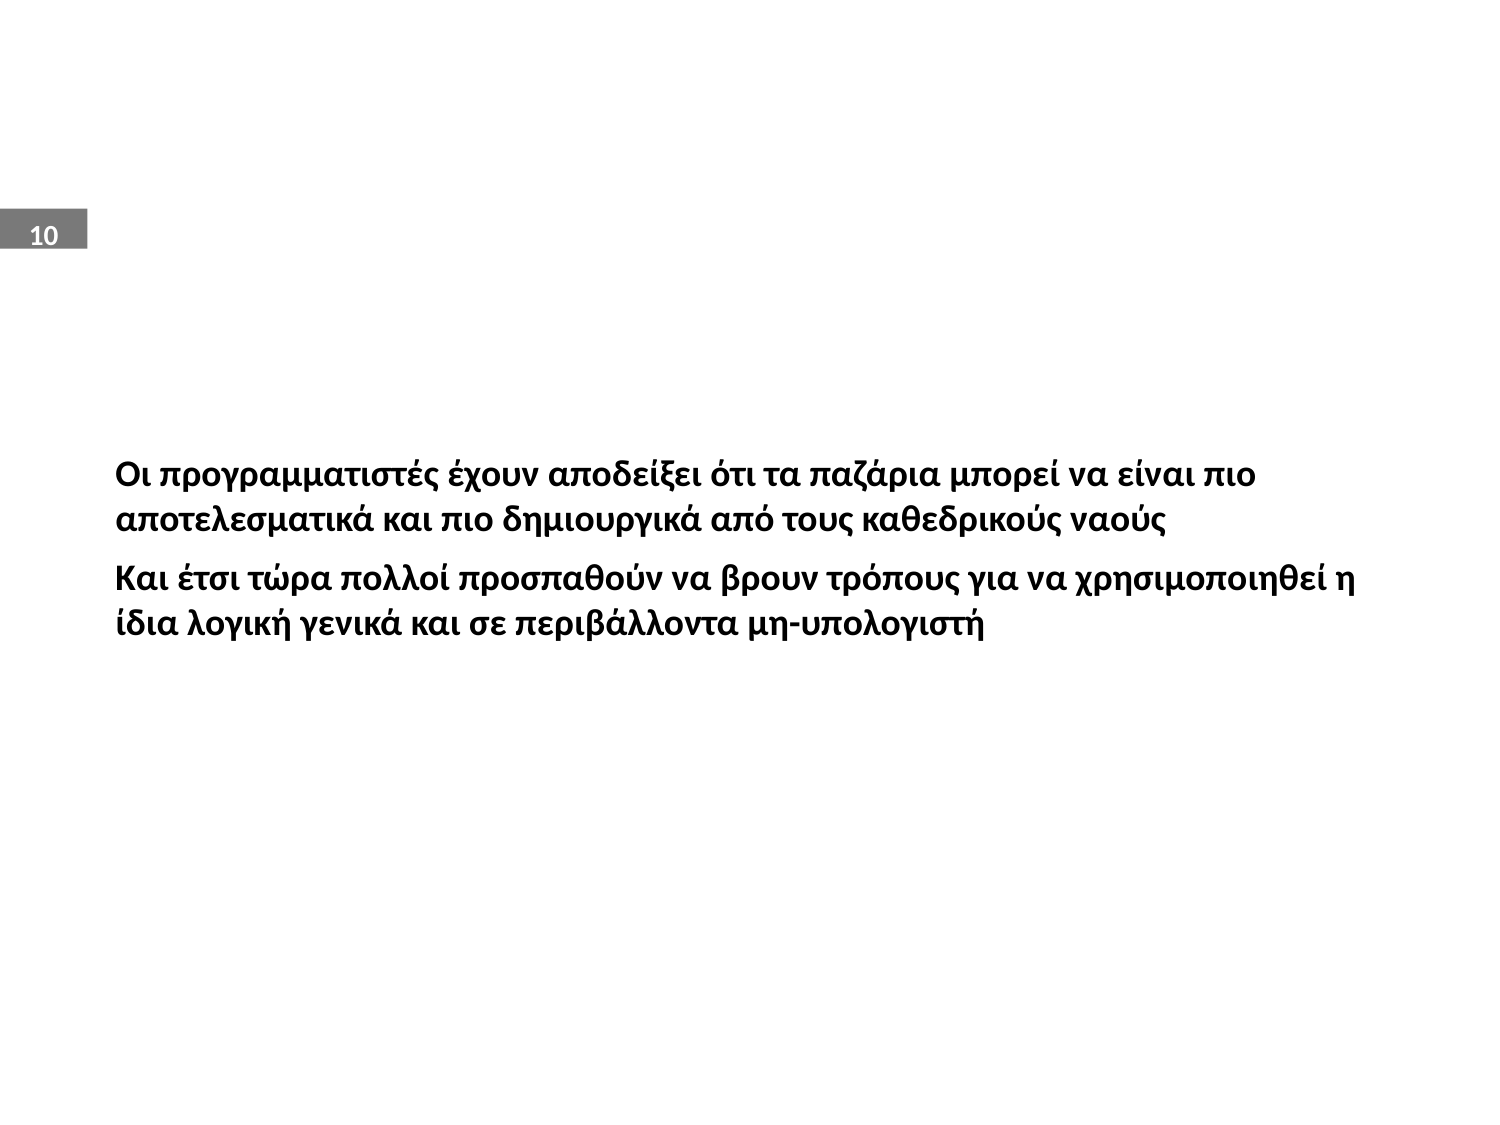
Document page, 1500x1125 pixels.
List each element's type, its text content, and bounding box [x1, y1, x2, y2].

text_box [0, 208, 88, 249]
list Οι προγραμματιστές έχουν αποδείξει ότι τα παζάρια μπορεί να είναι πιο αποτελεσματικά και πιο δημιουργικά από τους καθεδρικούς ναούς Και έτσι τώρα πολλοί προσπαθούν να βρουν τρόπους για να χρησιμοποιηθεί η ίδια λογική γενικά και σε περιβάλλοντα μη-υπολογιστή [100, 262, 1438, 1006]
